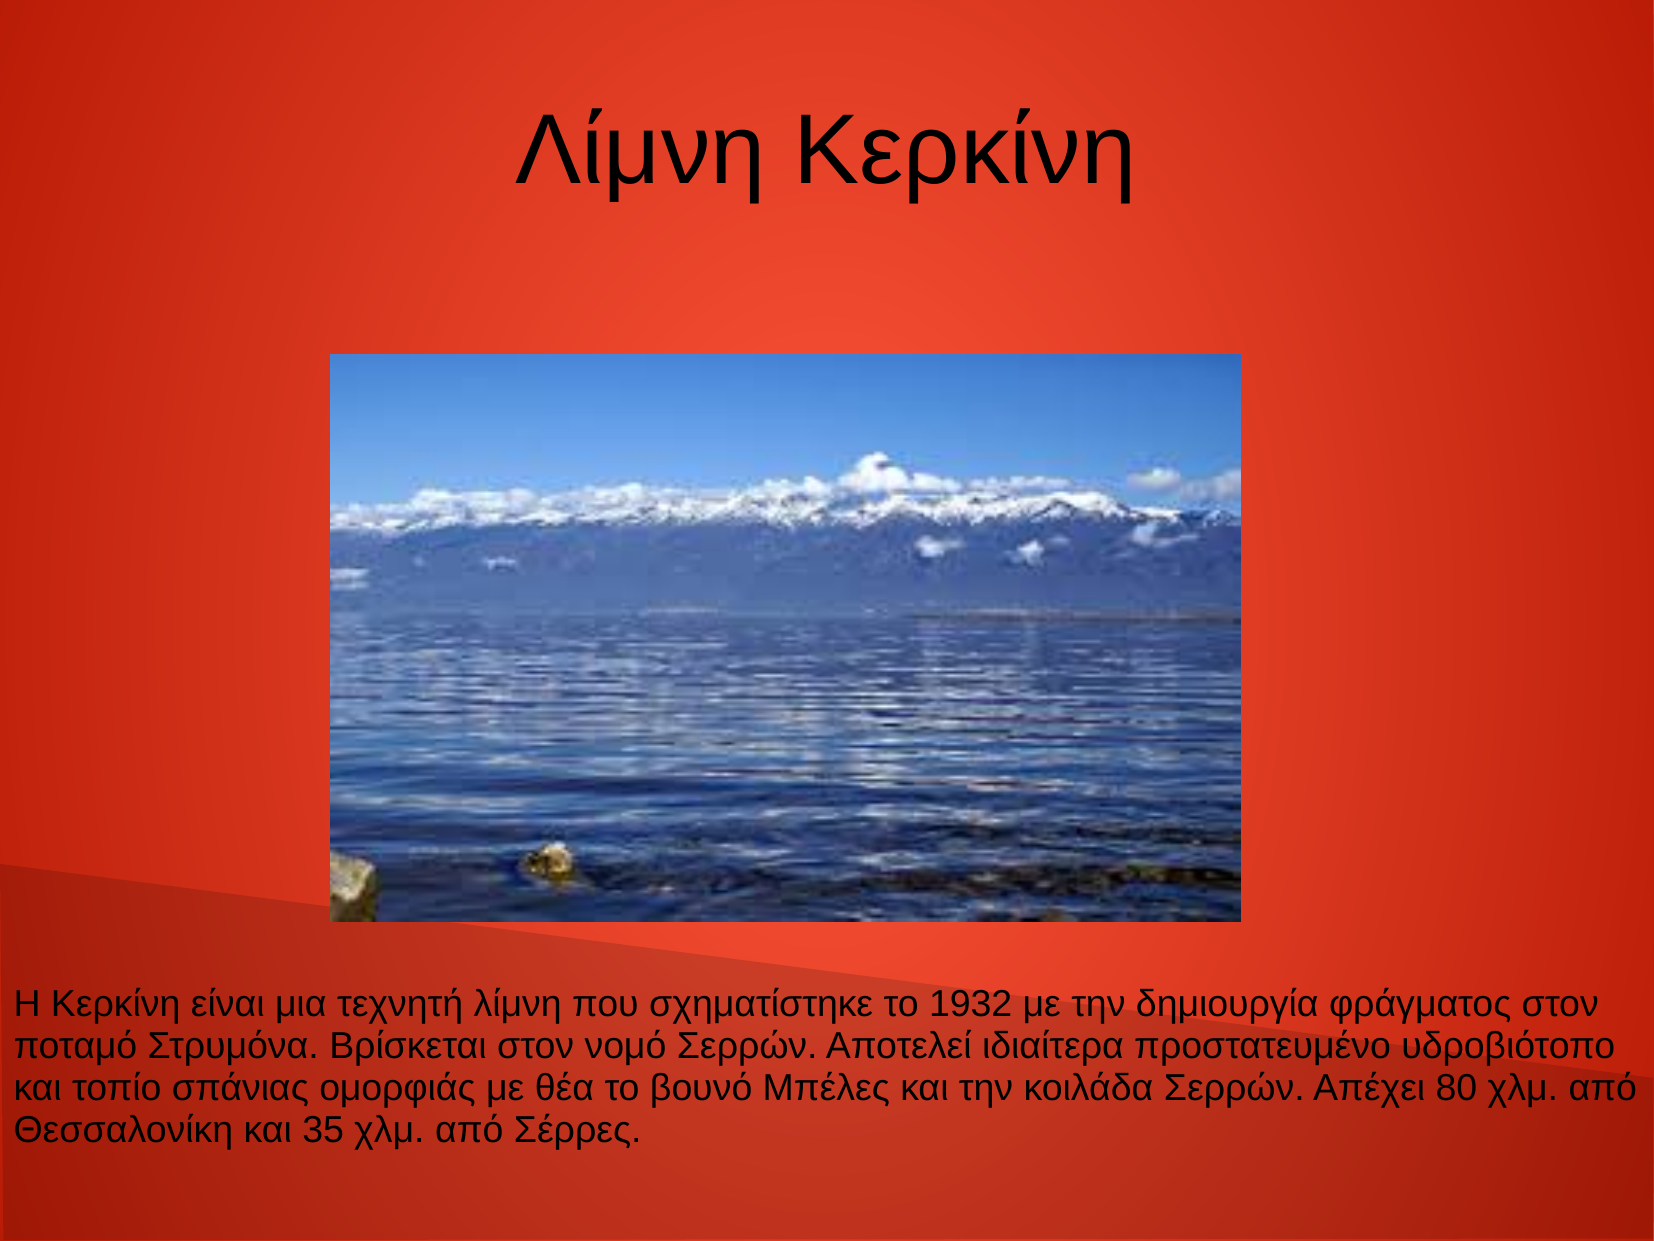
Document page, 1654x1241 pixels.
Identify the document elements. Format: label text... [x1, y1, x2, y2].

picture [330, 354, 1241, 922]
text_box Η Κερκίνη είναι μια τεχνητή λίμνη που σχηματίστηκε το 1932 με την δημιουργία φράγματος στον ποταμό Στρυμόνα. Βρίσκεται στον νομό Σερρών. Αποτελεί ιδιαίτερα προστατευμένο υδροβιότοπο και τοπίο σπάνιας ομορφιάς με θέα το βουνό Μπέλες και την κοιλάδα Σερρών. Απέχει 80 χλμ. από Θεσσαλονίκη και 35 χλμ. από Σέρρες. [0, 974, 1654, 1158]
title Λίμνη Κερκίνη [82, 47, 1571, 252]
